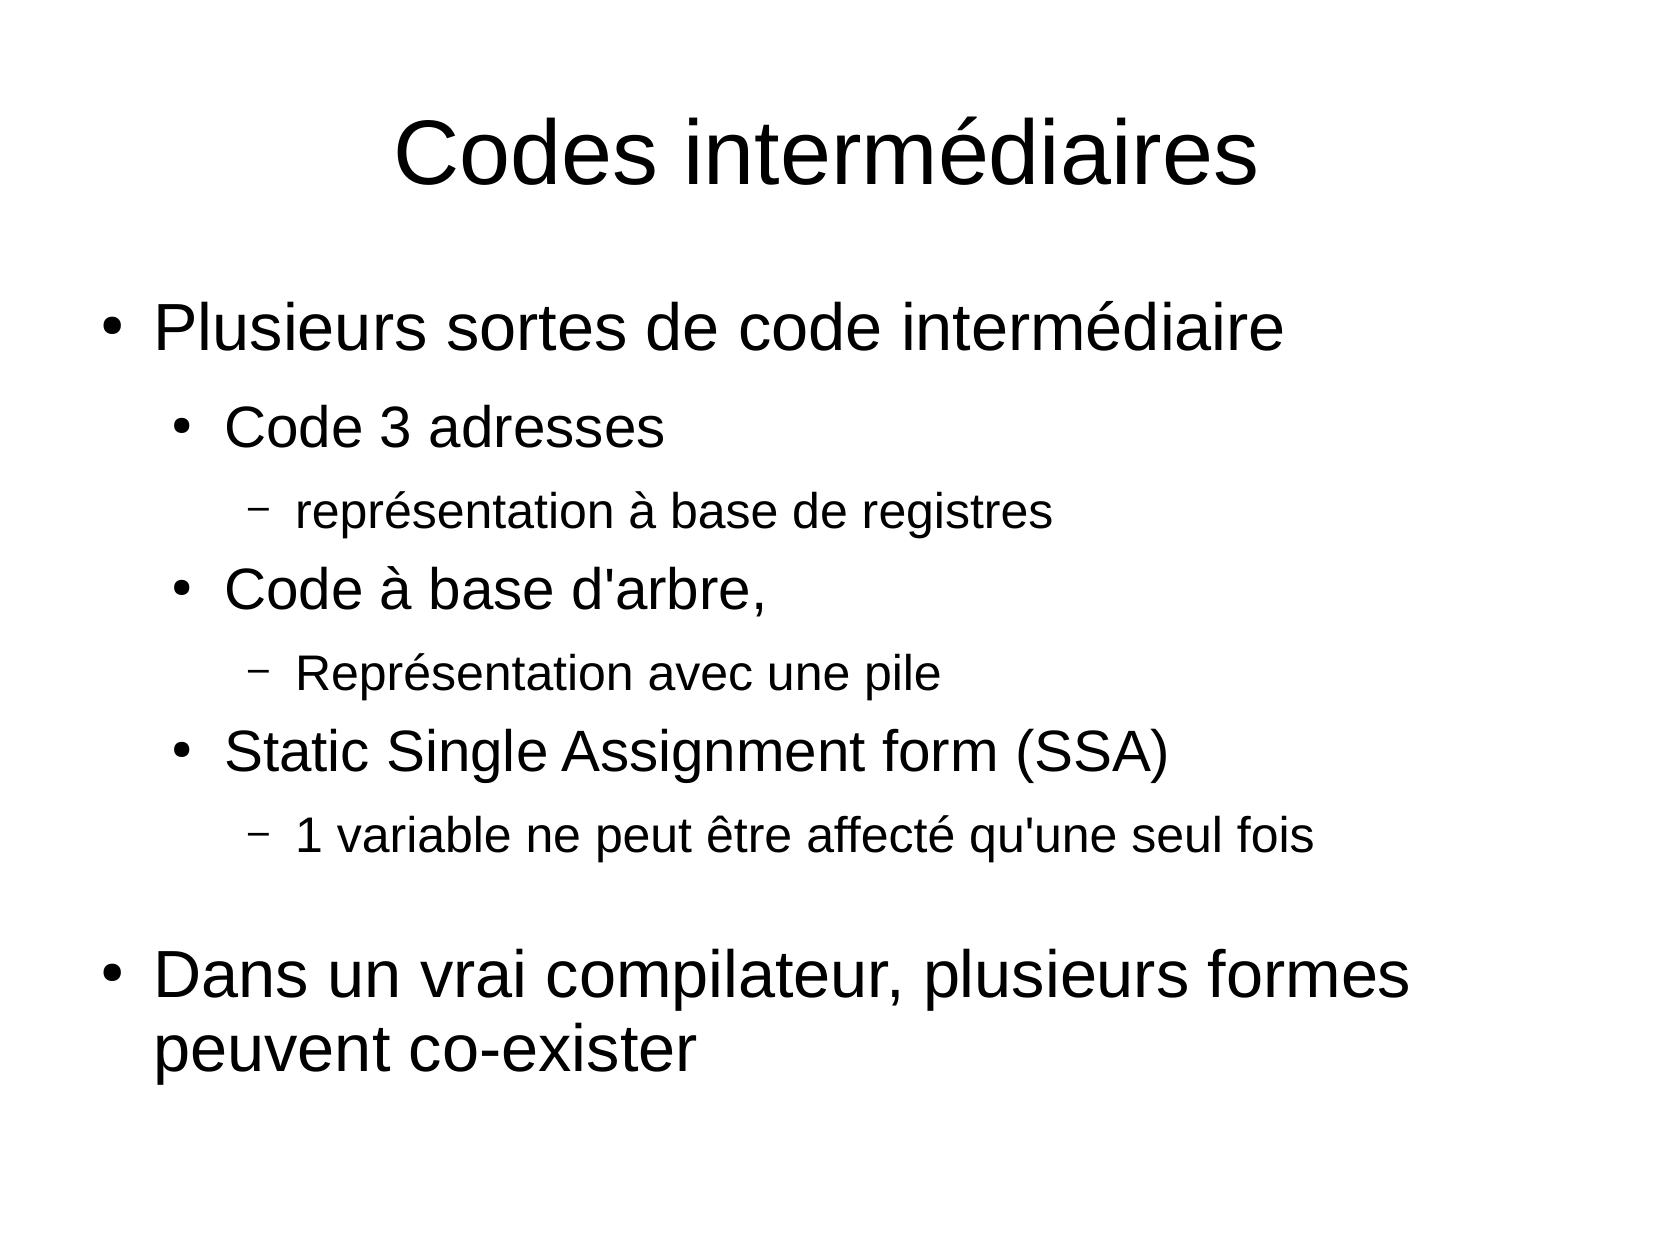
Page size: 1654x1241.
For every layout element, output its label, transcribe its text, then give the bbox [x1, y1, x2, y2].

list Plusieurs sortes de code intermédiaire Code 3 adresses représentation à base de registres Code à base d'arbre, Représentation avec une pile Static Single Assignment form (SSA) 1 variable ne peut être affecté qu'une seul fois Dans un vrai compilateur, plusieurs formes peuvent co-exister [82, 290, 1571, 1094]
title Codes intermédiaires [82, 49, 1571, 257]
